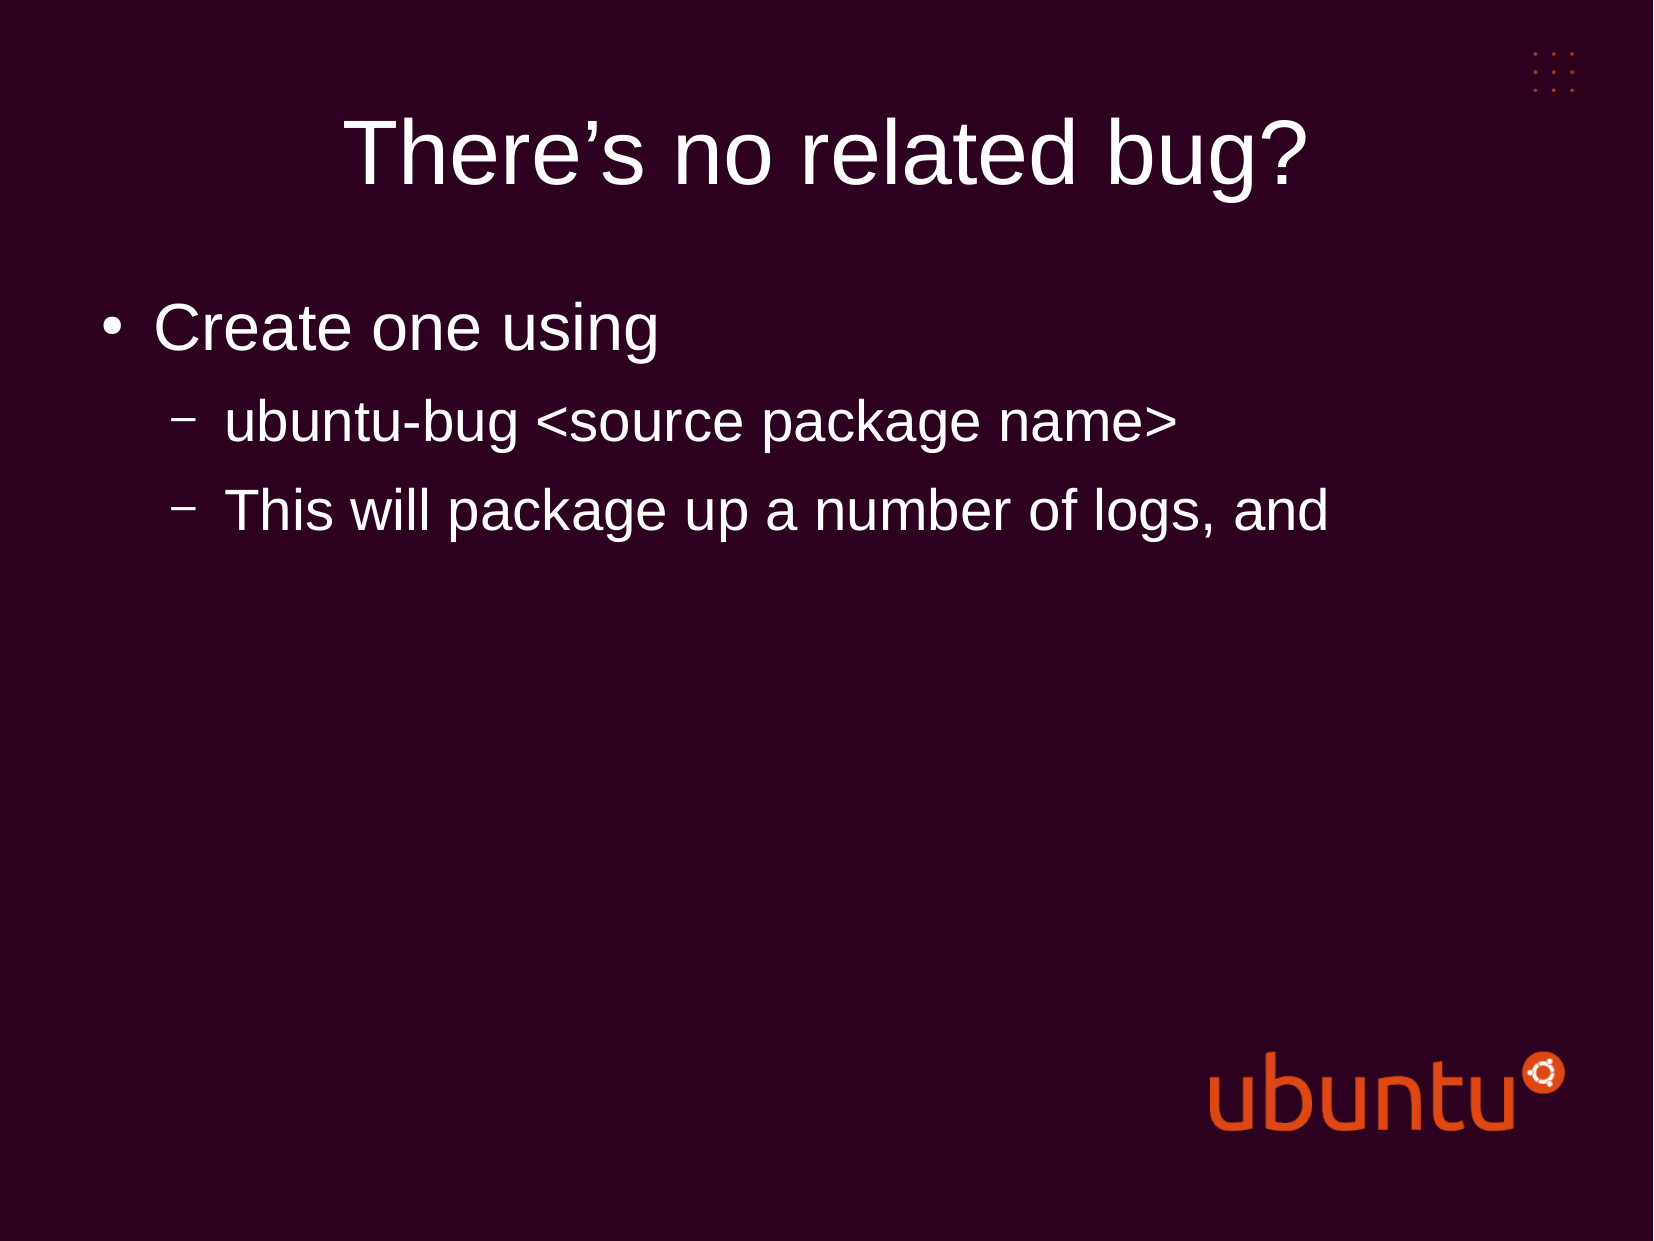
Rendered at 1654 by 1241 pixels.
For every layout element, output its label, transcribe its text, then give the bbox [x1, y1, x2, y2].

title There’s no related bug? [82, 49, 1571, 257]
list Create one using ubuntu-bug <source package name> This will package up a number of logs, and [82, 290, 1571, 1010]
picture [1571, 49, 1575, 94]
picture [1121, 960, 1653, 1223]
